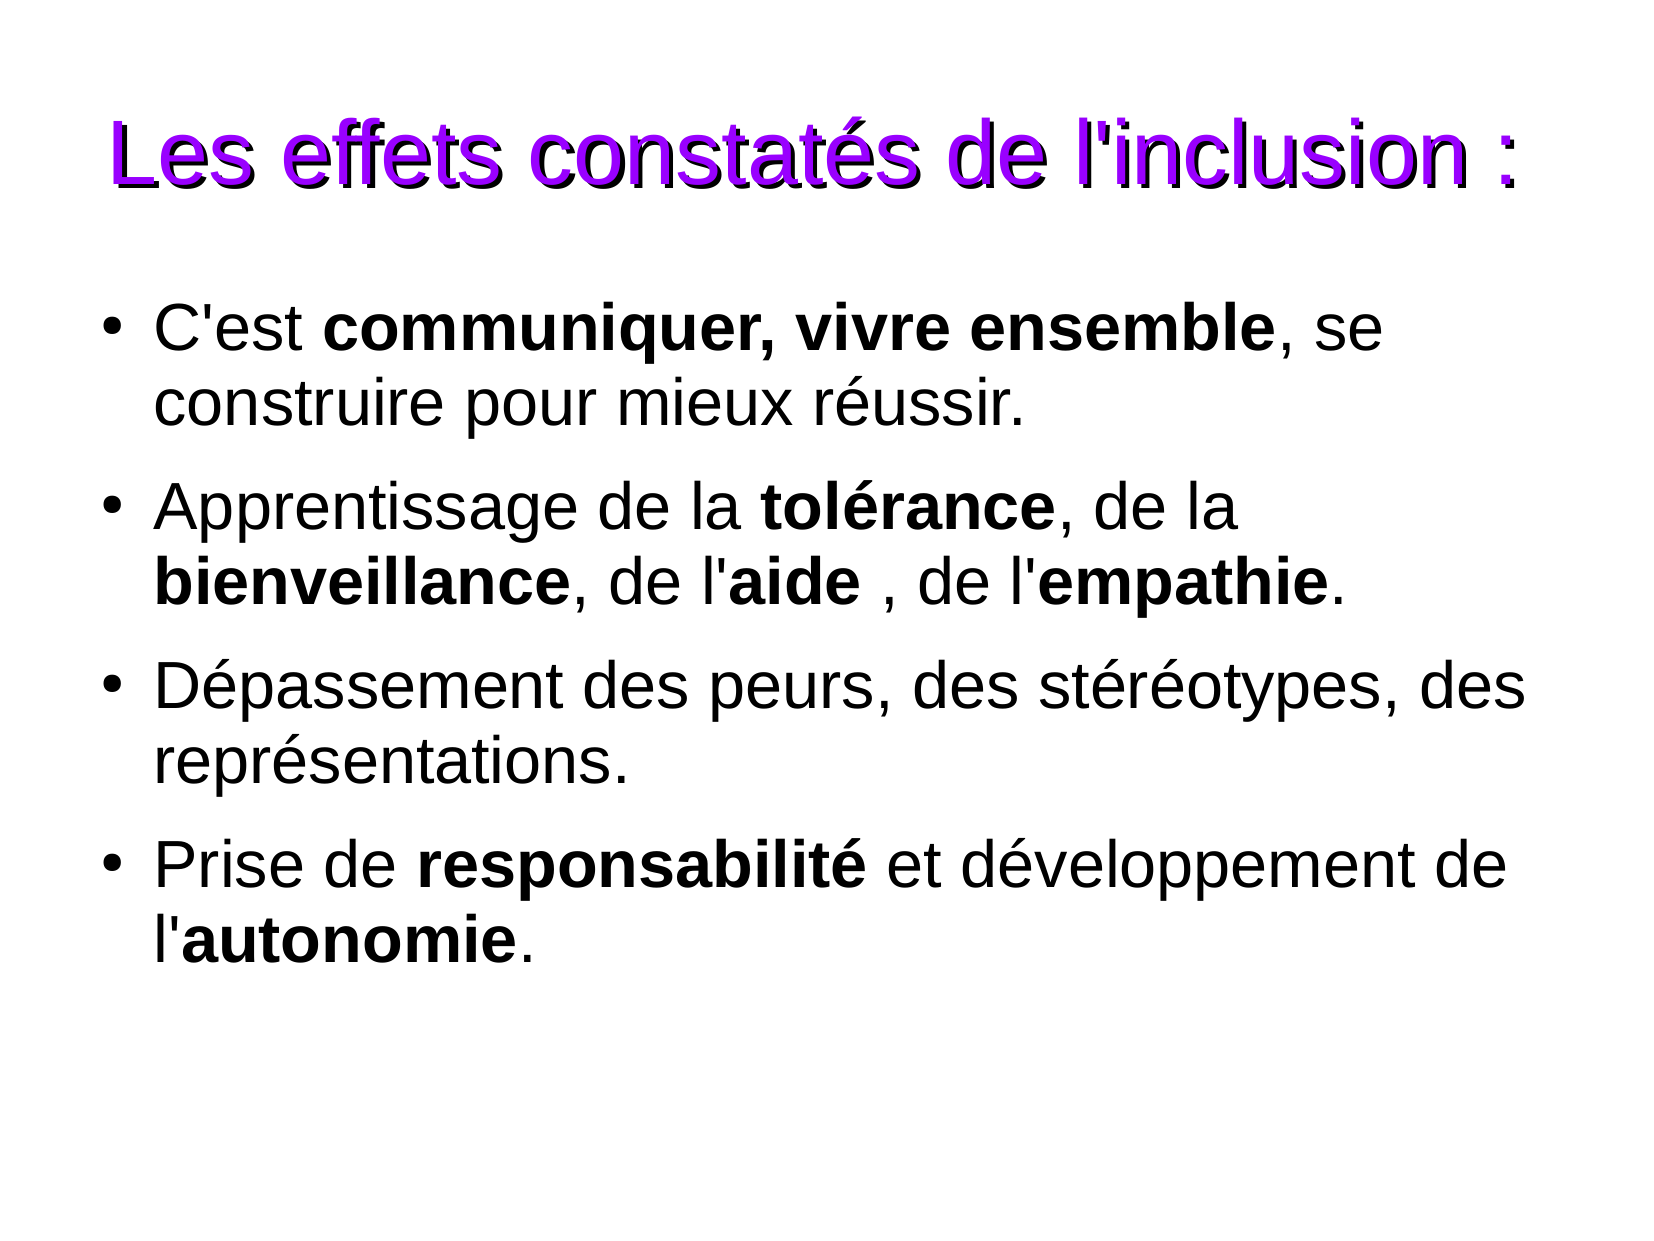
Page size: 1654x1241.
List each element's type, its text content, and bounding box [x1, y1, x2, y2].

list C'est communiquer, vivre ensemble, se construire pour mieux réussir. Apprentissage de la tolérance, de la bienveillance, de l'aide , de l'empathie. Dépassement des peurs, des stéréotypes, des représentations. Prise de responsabilité et développement de l'autonomie. [82, 290, 1571, 1181]
title Les effets constatés de l'inclusion : [82, 49, 1571, 257]
